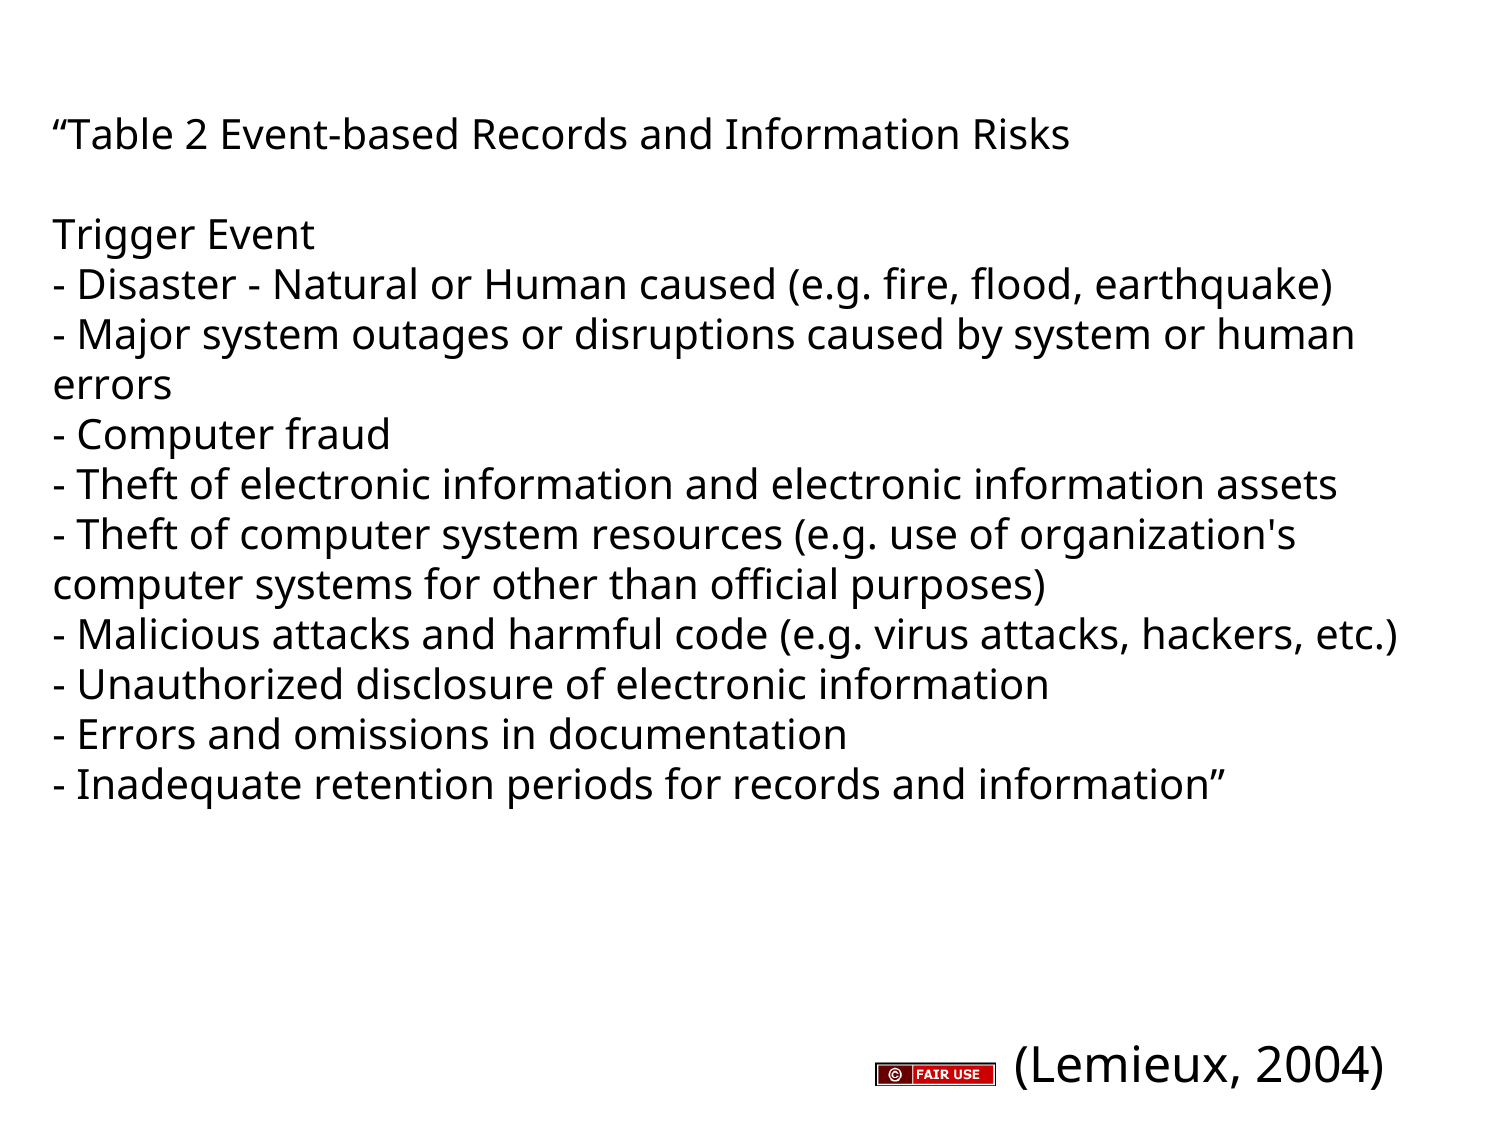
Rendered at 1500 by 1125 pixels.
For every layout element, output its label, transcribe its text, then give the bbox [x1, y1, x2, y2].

picture [875, 1062, 996, 1086]
text_box “Table 2 Event-based Records and Information Risks Trigger Event - Disaster - Natural or Human caused (e.g. fire, flood, earthquake) - Major system outages or disruptions caused by system or human errors - Computer fraud - Theft of electronic information and electronic information assets - Theft of computer system resources (e.g. use of organization's computer systems for other than official purposes) - Malicious attacks and harmful code (e.g. virus attacks, hackers, etc.) - Unauthorized disclosure of electronic information - Errors and omissions in documentation - Inadequate retention periods for records and information” [37, 99, 1425, 816]
text_box (Lemieux, 2004) [99, 1024, 1500, 1101]
